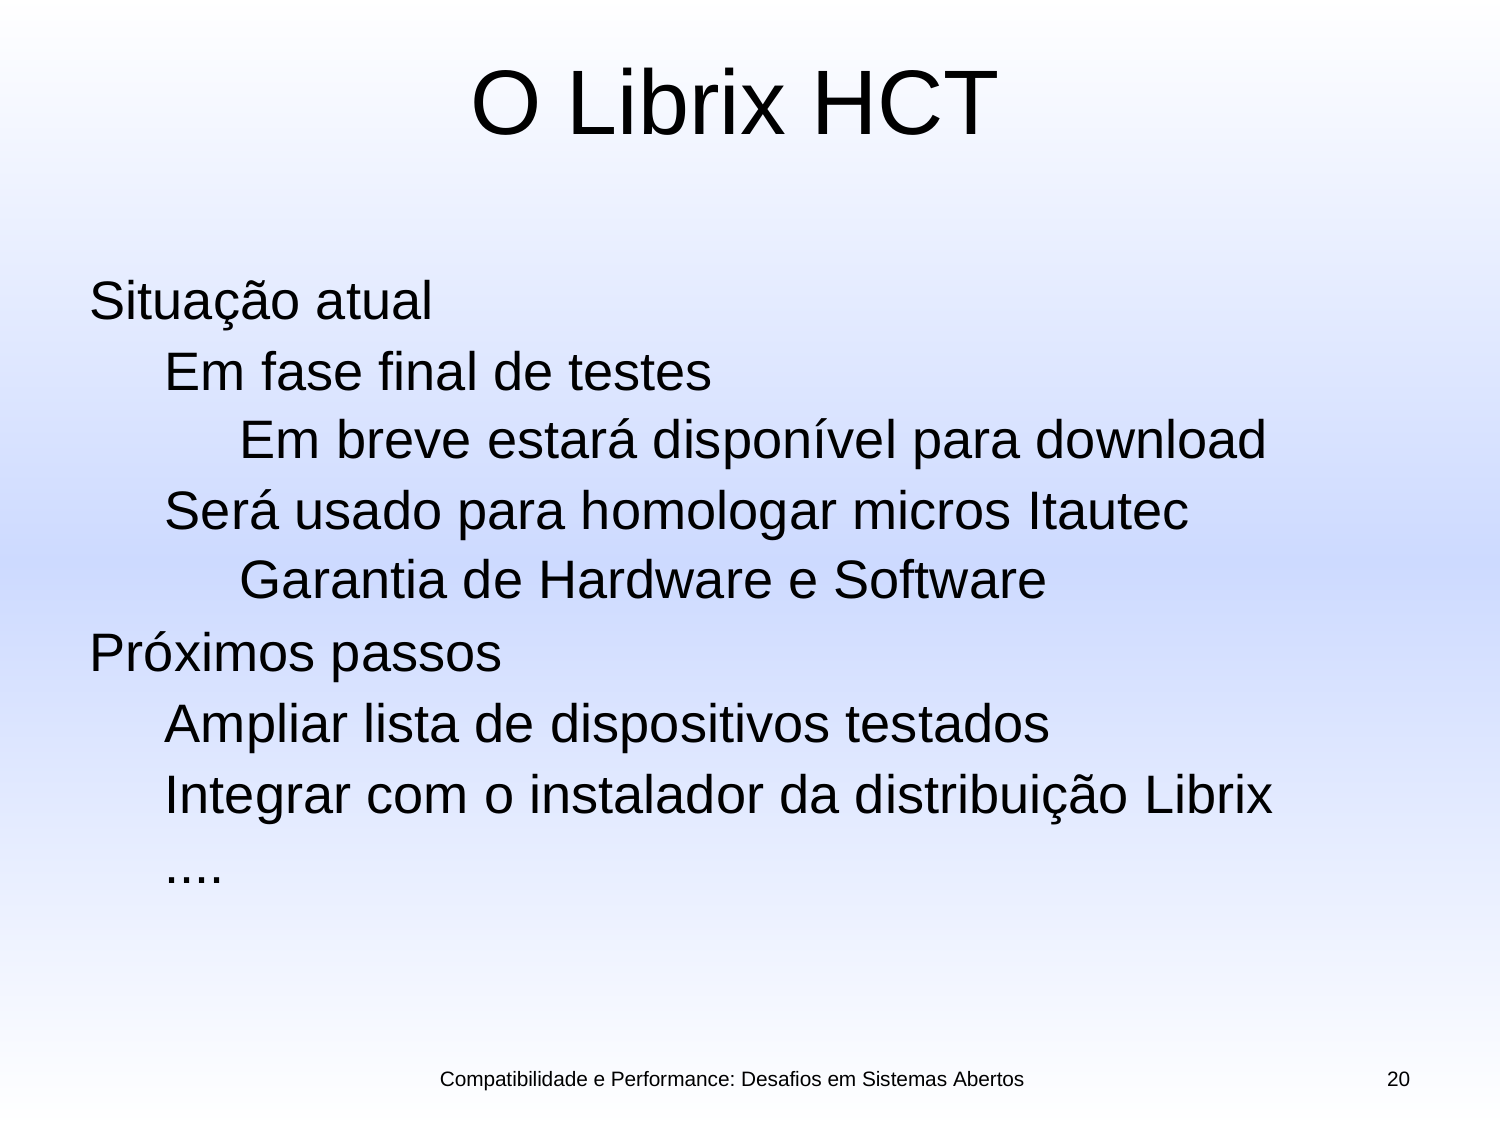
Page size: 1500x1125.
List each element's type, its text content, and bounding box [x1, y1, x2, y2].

list Situação atual Em fase final de testes Em breve estará disponível para download Será usado para homologar micros Itautec Garantia de Hardware e Software Próximos passos Ampliar lista de dispositivos testados Integrar com o instalador da distribuição Librix .... [75, 262, 1426, 1006]
title O Librix HCT [15, 0, 1481, 221]
